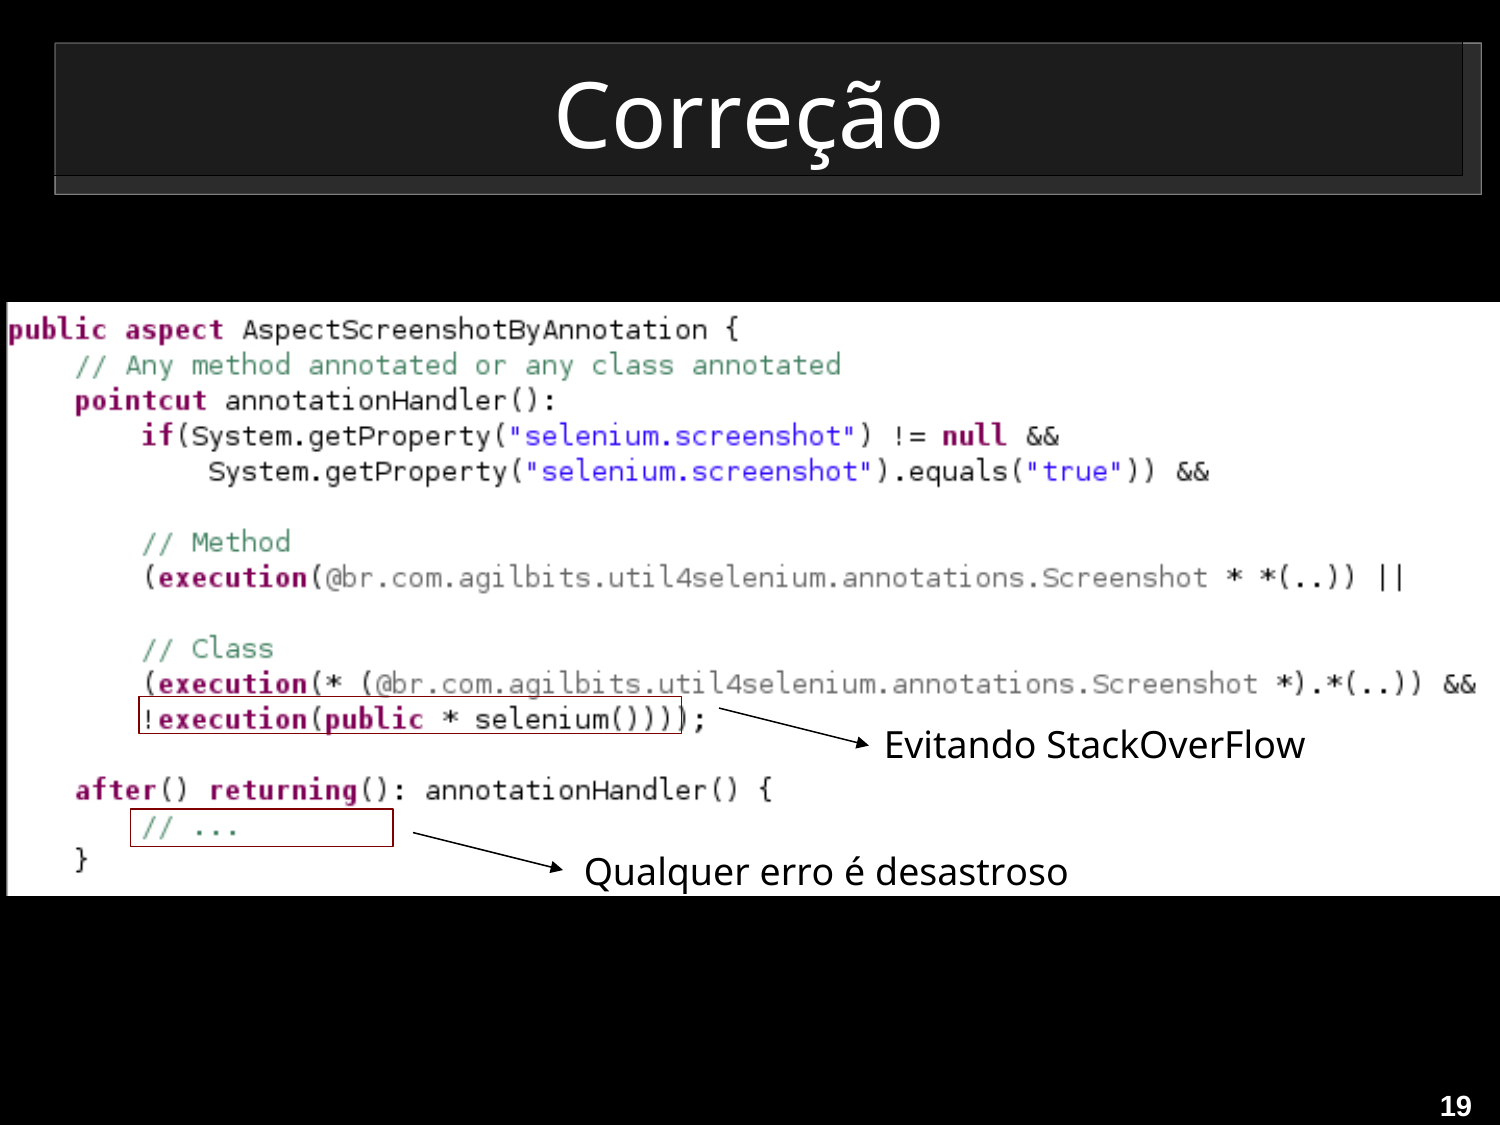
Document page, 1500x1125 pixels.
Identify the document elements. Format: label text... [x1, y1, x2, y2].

picture [6, 302, 1500, 896]
text_box Evitando StackOverFlow [868, 713, 1357, 774]
title Correção [29, 38, 1471, 188]
text_box Qualquer erro é desastroso [568, 840, 1095, 901]
